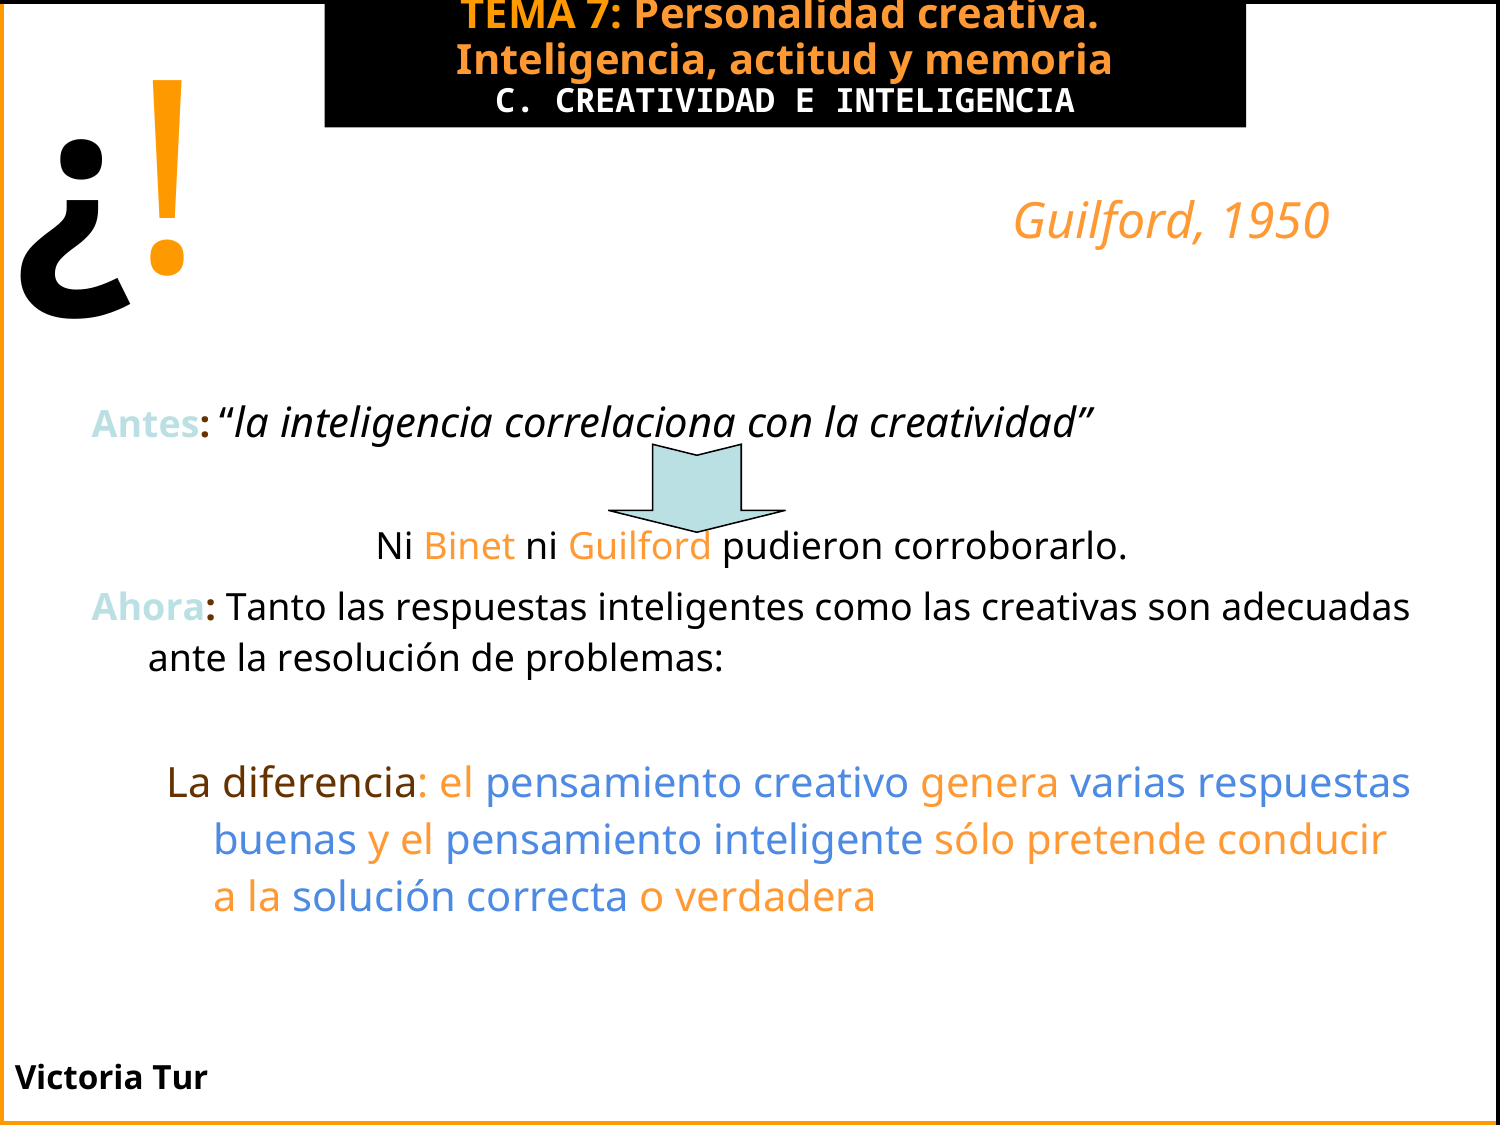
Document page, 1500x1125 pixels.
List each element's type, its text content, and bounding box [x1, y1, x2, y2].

text_box Guilford, 1950 [997, 177, 1346, 261]
list Antes: “la inteligencia correlaciona con la creatividad” Ni Binet ni Guilford pudieron corroborarlo. Ahora: Tanto las respuestas inteligentes como las creativas son adecuadas ante la resolución de problemas: La diferencia: el pensamiento creativo genera varias respuestas buenas y el pensamiento inteligente sólo pretende conducir a la solución correcta o verdadera [76, 385, 1427, 1049]
text_box [608, 444, 786, 533]
